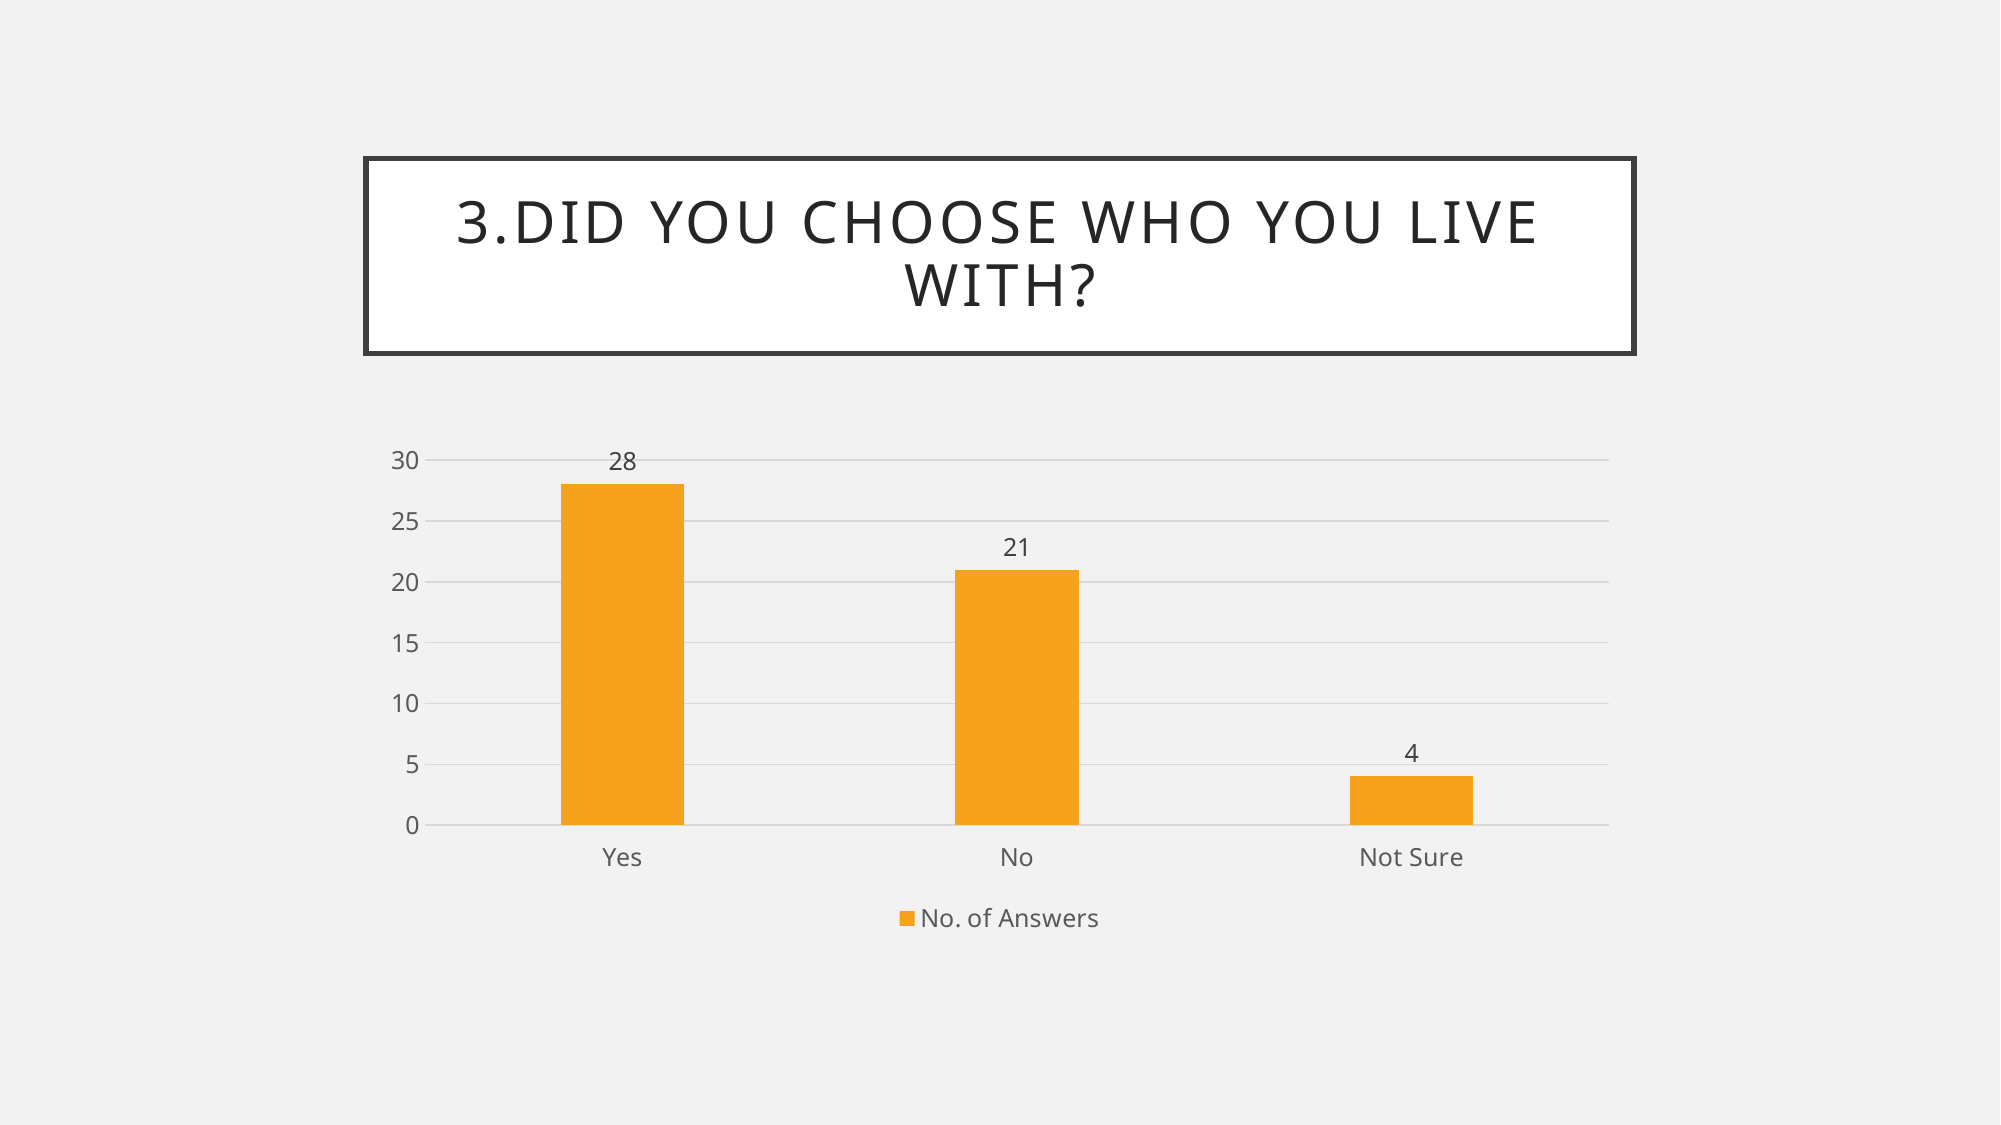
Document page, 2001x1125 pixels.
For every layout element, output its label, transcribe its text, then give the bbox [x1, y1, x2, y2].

title 3.Did you choose who you live with? [366, 158, 1634, 354]
chart [365, 432, 1635, 942]
